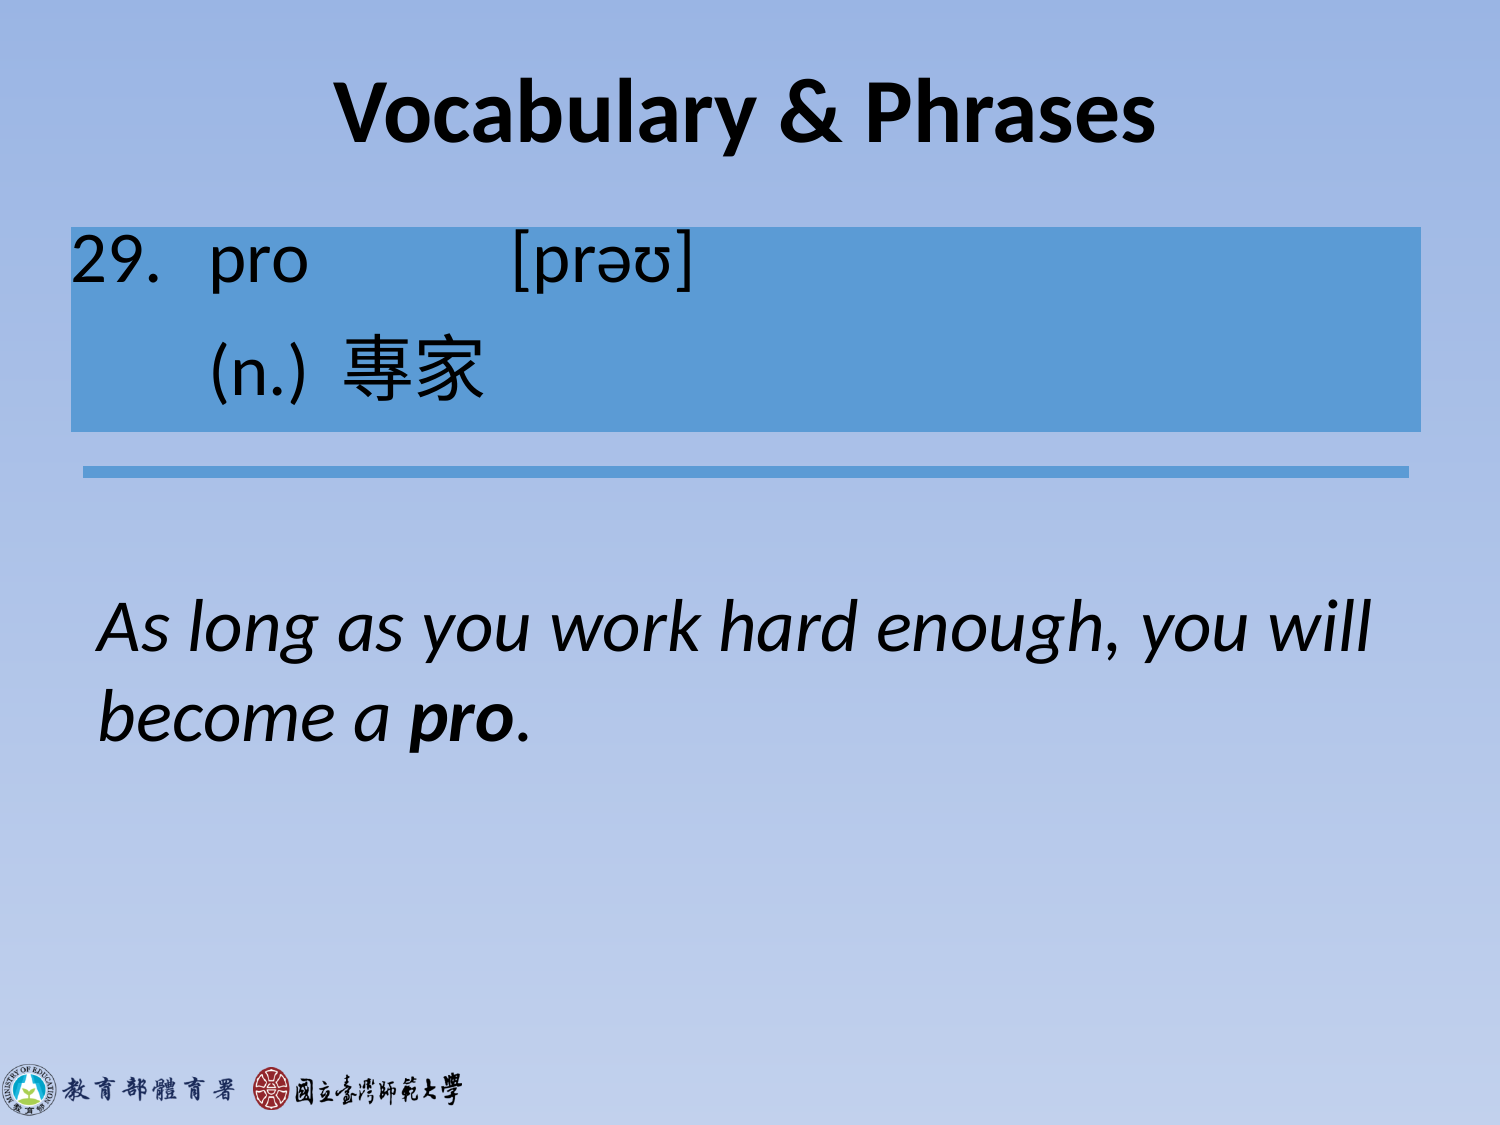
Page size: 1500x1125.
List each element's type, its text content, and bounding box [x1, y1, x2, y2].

table_header 29. [71, 227, 209, 311]
table_header pro [209, 227, 510, 311]
text_box [83, 466, 1409, 478]
title Vocabulary & Phrases [70, 11, 1421, 200]
text_box As long as you work hard enough, you will become a pro. [82, 568, 1433, 766]
table_cell (n.) 專家 [209, 311, 1421, 432]
table_header [prəʊ] [510, 227, 1421, 311]
table_cell [71, 311, 209, 432]
